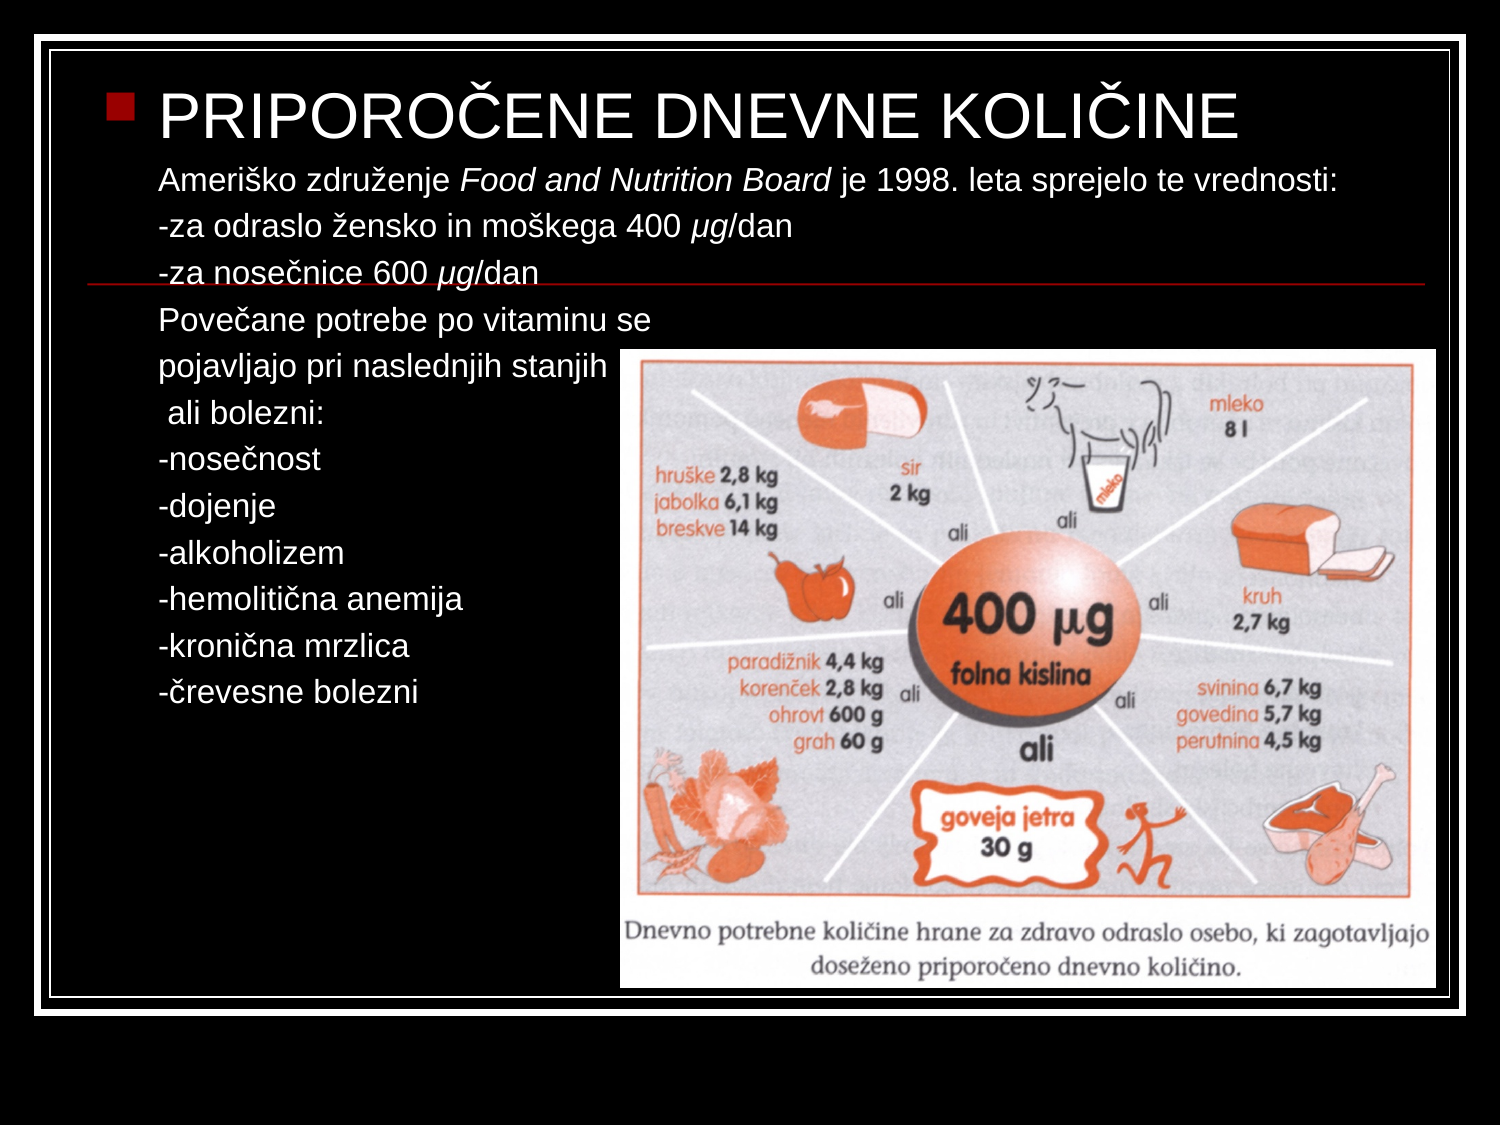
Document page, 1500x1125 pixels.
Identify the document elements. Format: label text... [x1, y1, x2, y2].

list PRIPOROČENE DNEVNE KOLIČINE Ameriško združenje Food and Nutrition Board je 1998. leta sprejelo te vrednosti: -za odraslo žensko in moškega 400 μg/dan -za nosečnice 600 μg/dan Povečane potrebe po vitaminu se pojavljajo pri naslednjih stanjih ali bolezni: -nosečnost -dojenje -alkoholizem -hemolitična anemija -kronična mrzlica -črevesne bolezni [87, 66, 1425, 963]
picture [620, 349, 1436, 988]
